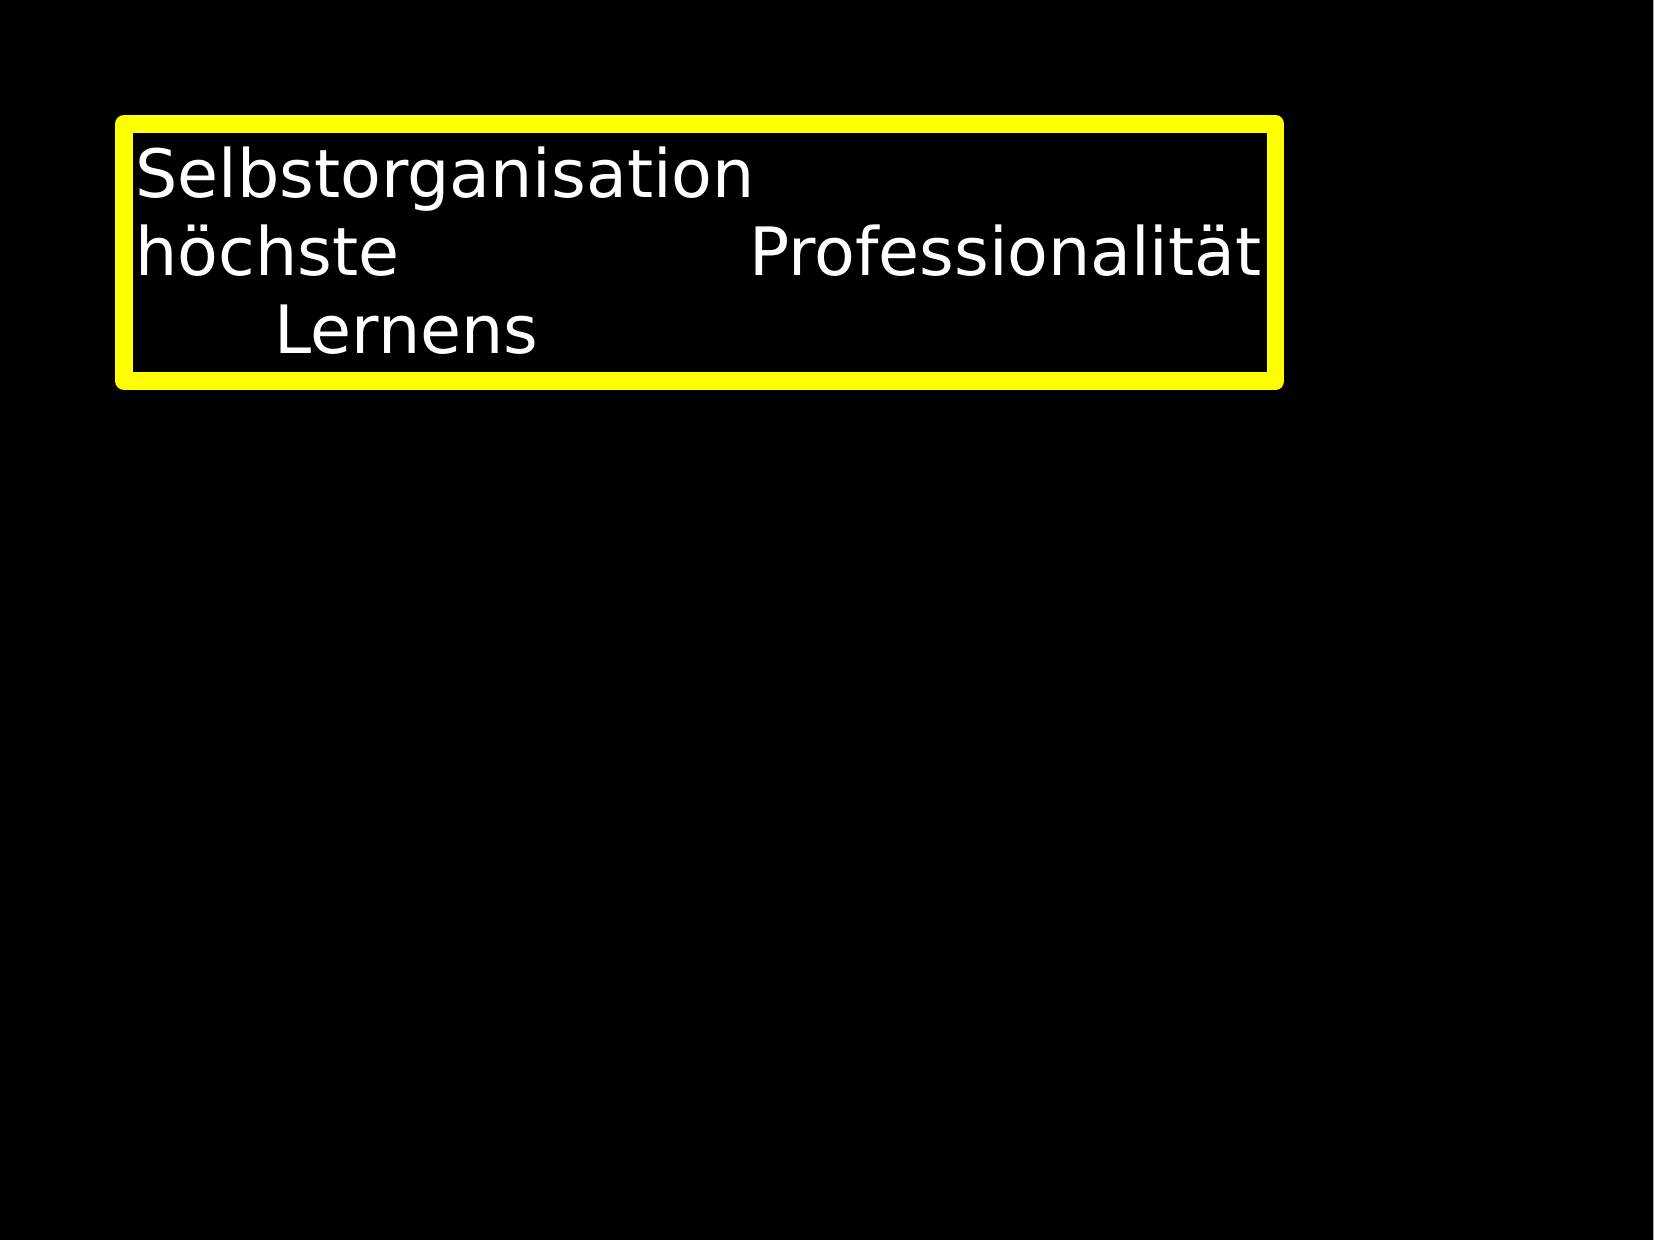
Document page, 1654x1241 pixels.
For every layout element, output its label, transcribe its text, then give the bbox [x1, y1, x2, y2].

text_box Selbstorganisation ist die höchste Stufe der Professionalität des Lernens [124, 124, 1276, 382]
